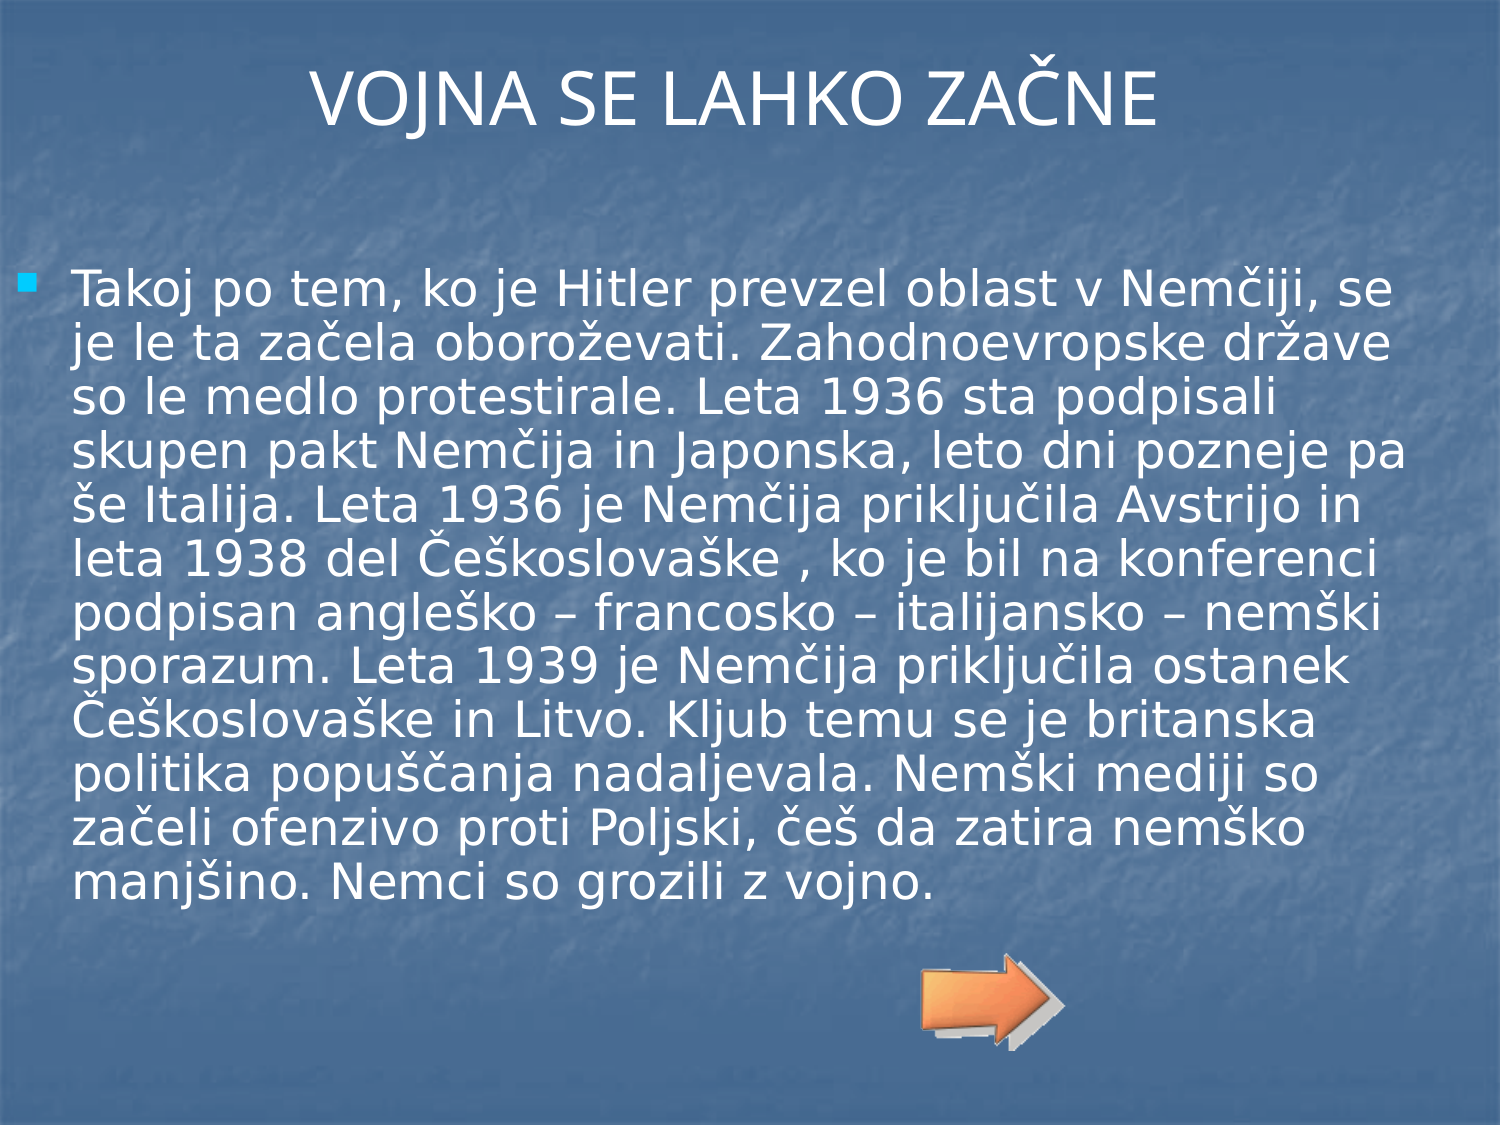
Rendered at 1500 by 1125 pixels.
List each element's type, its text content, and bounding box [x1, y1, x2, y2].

picture [0, 0, 1500, 1125]
list Takoj po tem, ko je Hitler prevzel oblast v Nemčiji, se je le ta začela oboroževati. Zahodnoevropske države so le medlo protestirale. Leta 1936 sta podpisali skupen pakt Nemčija in Japonska, leto dni pozneje pa še Italija. Leta 1936 je Nemčija priključila Avstrijo in leta 1938 del Češkoslovaške , ko je bil na konferenci podpisan angleško – francosko – italijansko – nemški sporazum. Leta 1939 je Nemčija priključila ostanek Češkoslovaške in Litvo. Kljub temu se je britanska politika popuščanja nadaljevala. Nemški mediji so začeli ofenzivo proti Poljski, češ da zatira nemško manjšino. Nemci so grozili z vojno. [0, 255, 1436, 929]
text_box VOJNA SE LAHKO ZAČNE [206, 42, 1265, 149]
